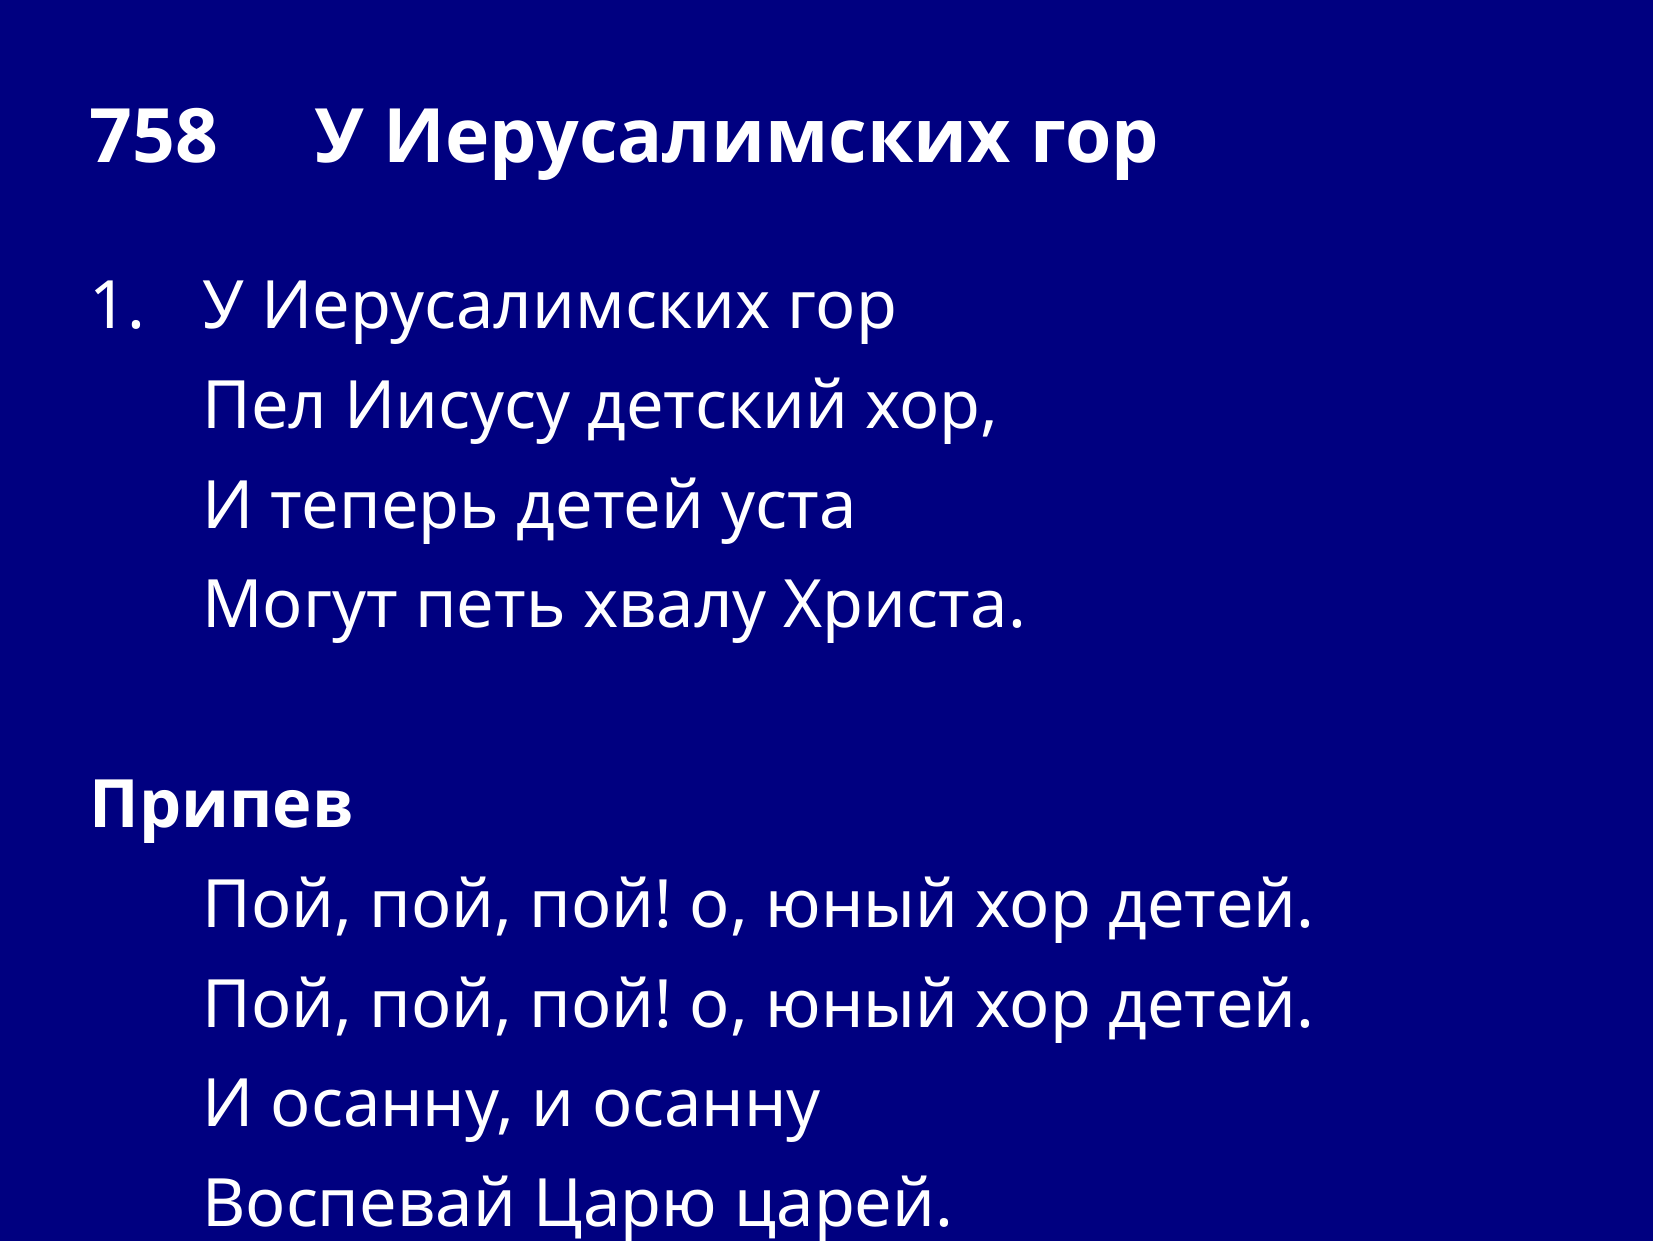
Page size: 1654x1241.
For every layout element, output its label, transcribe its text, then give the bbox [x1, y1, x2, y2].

text_box 1. У Иерусалимских гор Пел Иисусу детский хор, И теперь детей уста Могут петь хвалу Христа. Припев Пой, пой, пой! о, юный хор детей. Пой, пой, пой! о, юный хор детей. И осанну, и осанну Воспевай Царю царей. [75, 188, 1576, 1163]
text_box 758 У Иерусалимских гор [75, 75, 1576, 188]
